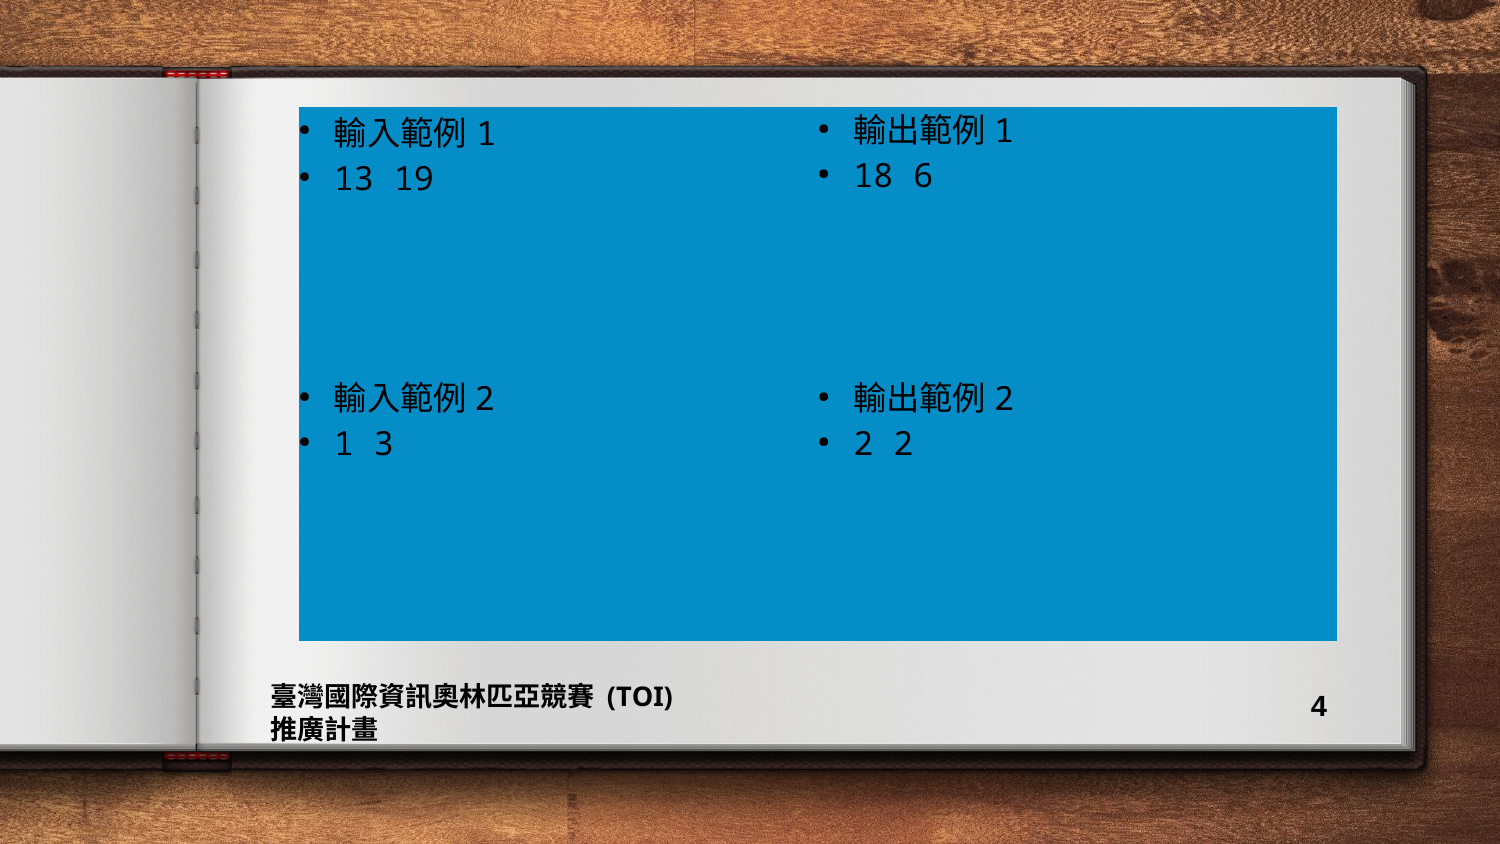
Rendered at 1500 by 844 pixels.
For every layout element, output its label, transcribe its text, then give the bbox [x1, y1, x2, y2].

table_cell 輸入範例2 1 3 [299, 375, 818, 641]
text_box 4 [1295, 672, 1386, 737]
table_cell 輸出範例2 2 2 [818, 375, 1337, 641]
table_header 輸出範例1 18 6 [818, 107, 1337, 375]
table_header 輸入範例1 13 19 [299, 107, 818, 375]
